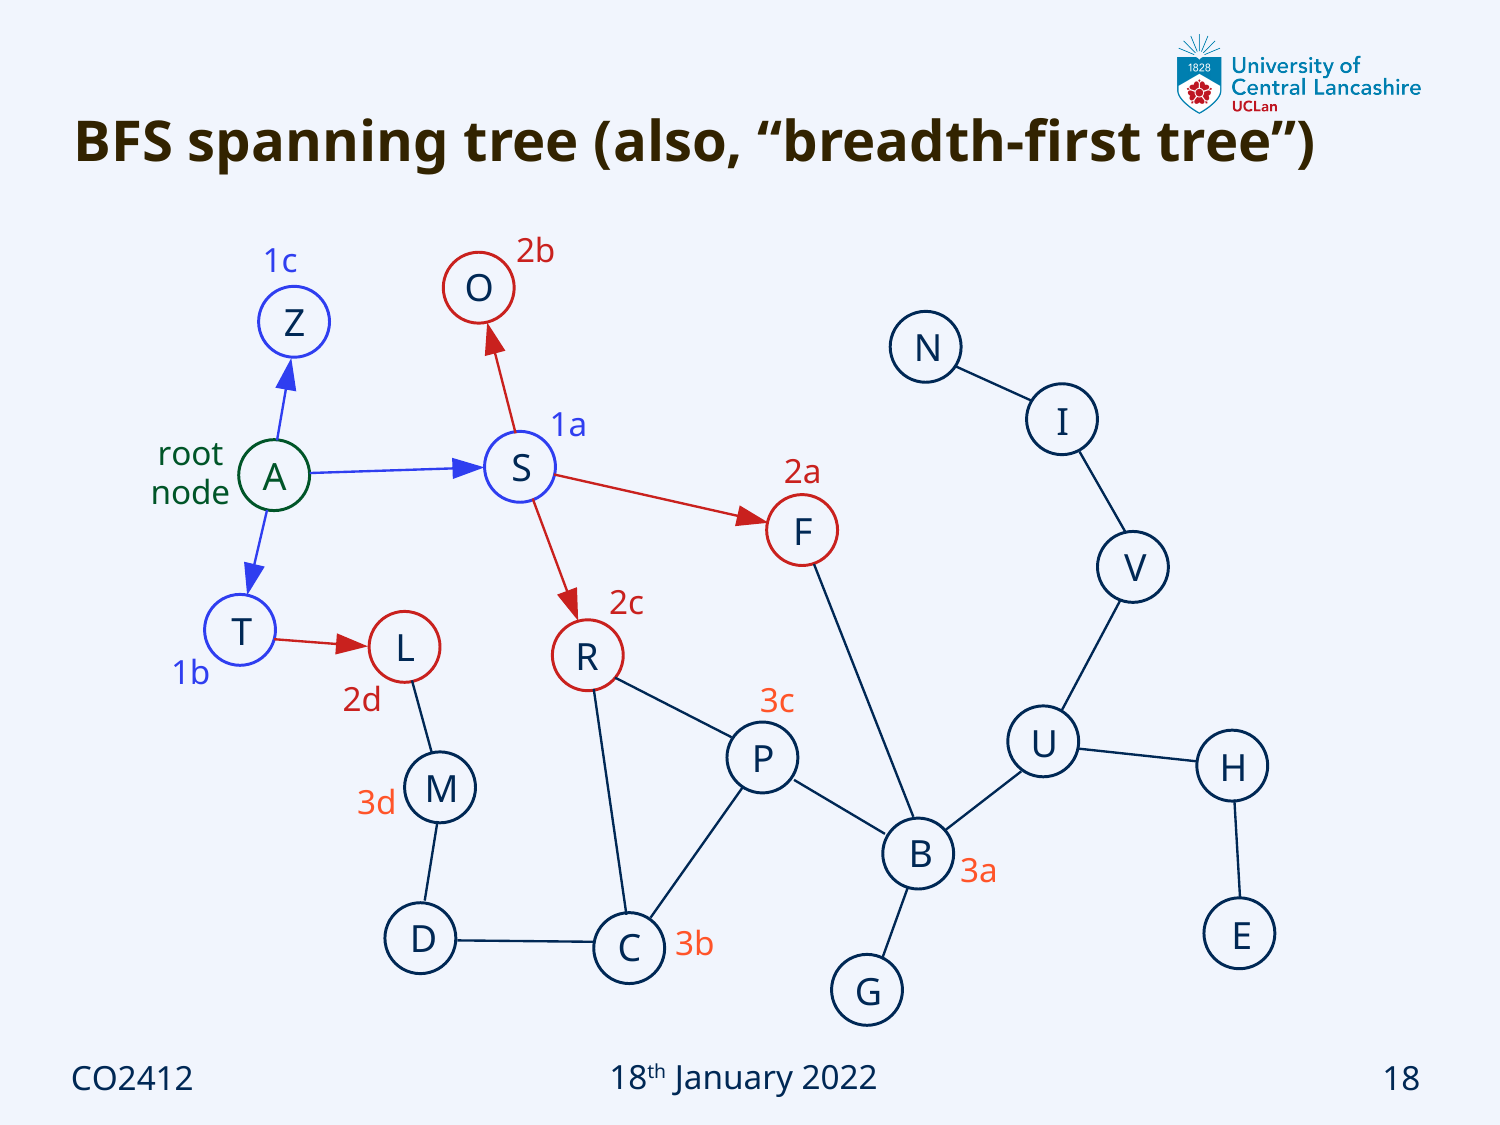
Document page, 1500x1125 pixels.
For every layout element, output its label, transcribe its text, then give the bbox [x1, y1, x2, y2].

text_box G [837, 960, 900, 1021]
picture [1177, 34, 1421, 54]
text_box D [392, 907, 455, 968]
text_box O [448, 257, 510, 317]
text_box U [1013, 712, 1076, 773]
text_box Z [263, 291, 326, 351]
text_box R [556, 625, 618, 686]
text_box S [490, 436, 553, 496]
text_box M [409, 757, 472, 818]
text_box 1c [242, 231, 319, 287]
text_box P [732, 727, 794, 788]
text_box 2c [585, 573, 668, 629]
text_box N [897, 316, 959, 377]
text_box 2a [761, 443, 844, 498]
text_box C [598, 916, 661, 977]
text_box A [257, 445, 306, 506]
text_box H [1202, 736, 1265, 797]
text_box T [211, 600, 273, 661]
text_box F [772, 500, 834, 561]
text_box 2b [494, 221, 577, 277]
text_box 1a [530, 396, 607, 451]
title BFS spanning tree (also, “breadth-first tree”) [58, 54, 1500, 224]
text_box V [1104, 536, 1167, 597]
text_box 3d [340, 774, 414, 829]
text_box E [1211, 904, 1273, 965]
text_box root node [124, 424, 257, 520]
text_box 2d [321, 670, 404, 726]
text_box B [890, 822, 952, 883]
text_box L [374, 616, 436, 677]
text_box 1b [152, 643, 229, 699]
text_box 3b [658, 914, 732, 970]
text_box I [1032, 390, 1094, 450]
text_box 3c [740, 671, 814, 727]
text_box 3a [942, 842, 1016, 897]
